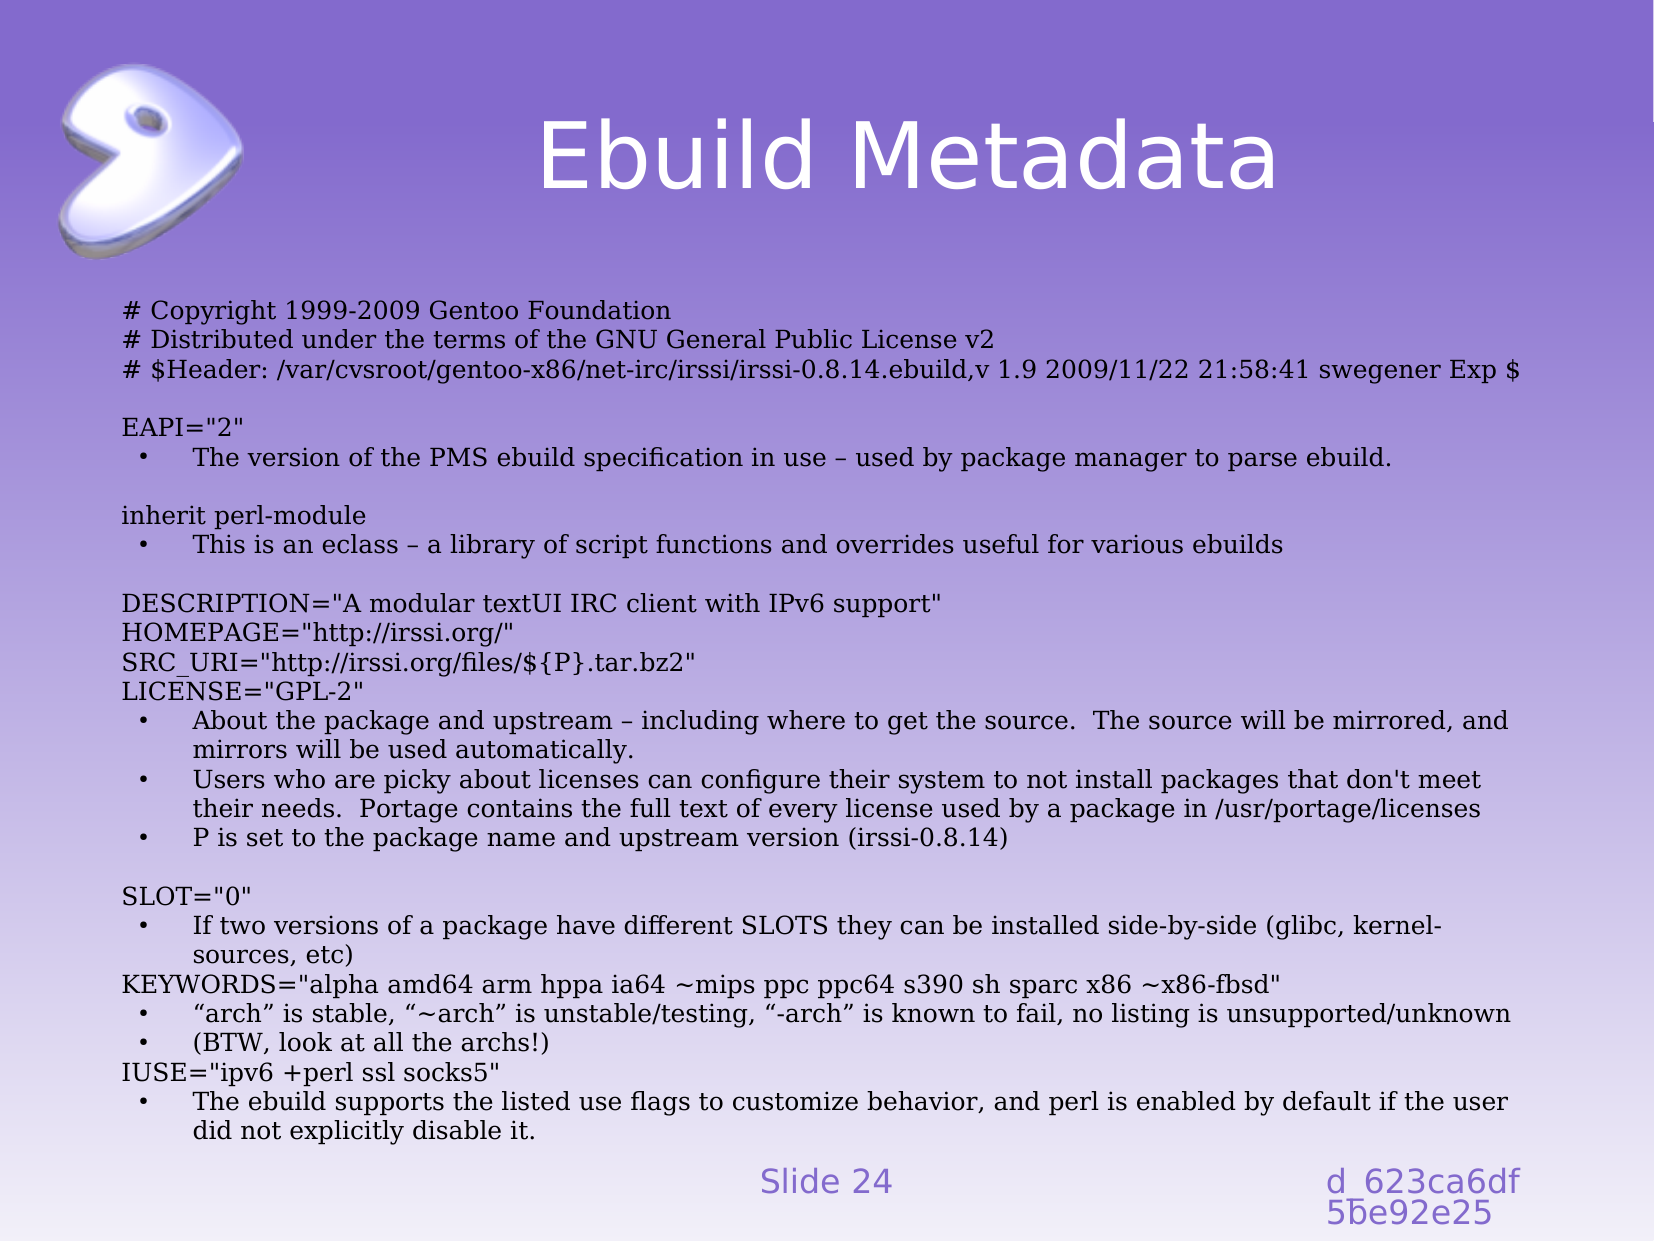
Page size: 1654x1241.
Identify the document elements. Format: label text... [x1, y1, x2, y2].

title Ebuild Metadata [288, 44, 1531, 268]
picture [49, 61, 248, 266]
list # Copyright 1999-2009 Gentoo Foundation # Distributed under the terms of the GNU General Public License v2 # $Header: /var/cvsroot/gentoo-x86/net-irc/irssi/irssi-0.8.14.ebuild,v 1.9 2009/11/22 21:58:41 swegener Exp $ EAPI="2" The version of the PMS ebuild specification in use – used by package manager to parse ebuild. inherit perl-module This is an eclass – a library of script functions and overrides useful for various ebuilds DESCRIPTION="A modular textUI IRC client with IPv6 support" HOMEPAGE="http://irssi.org/" SRC_URI="http://irssi.org/files/${P}.tar.bz2" LICENSE="GPL-2" About the package and upstream – including where to get the source. The source will be mirrored, and mirrors will be used automatically. Users who are picky about licenses can configure their system to not install packages that don't meet their needs. Portage contains the full text of every license used by a package in /usr/portage/licenses P is set to the package name and upstream version (irssi-0.8.14) SLOT="0" If two versions of a package have different SLOTS they can be installed side-by-side (glibc, kernel-sources, etc) KEYWORDS="alpha amd64 arm hppa ia64 ~mips ppc ppc64 s390 sh sparc x86 ~x86-fbsd" “arch” is stable, “~arch” is unstable/testing, “-arch” is known to fail, no listing is unsupported/unknown (BTW, look at all the archs!) IUSE="ipv6 +perl ssl socks5" The ebuild supports the listed use flags to customize behavior, and perl is enabled by default if the user did not explicitly disable it. [121, 296, 1534, 1146]
